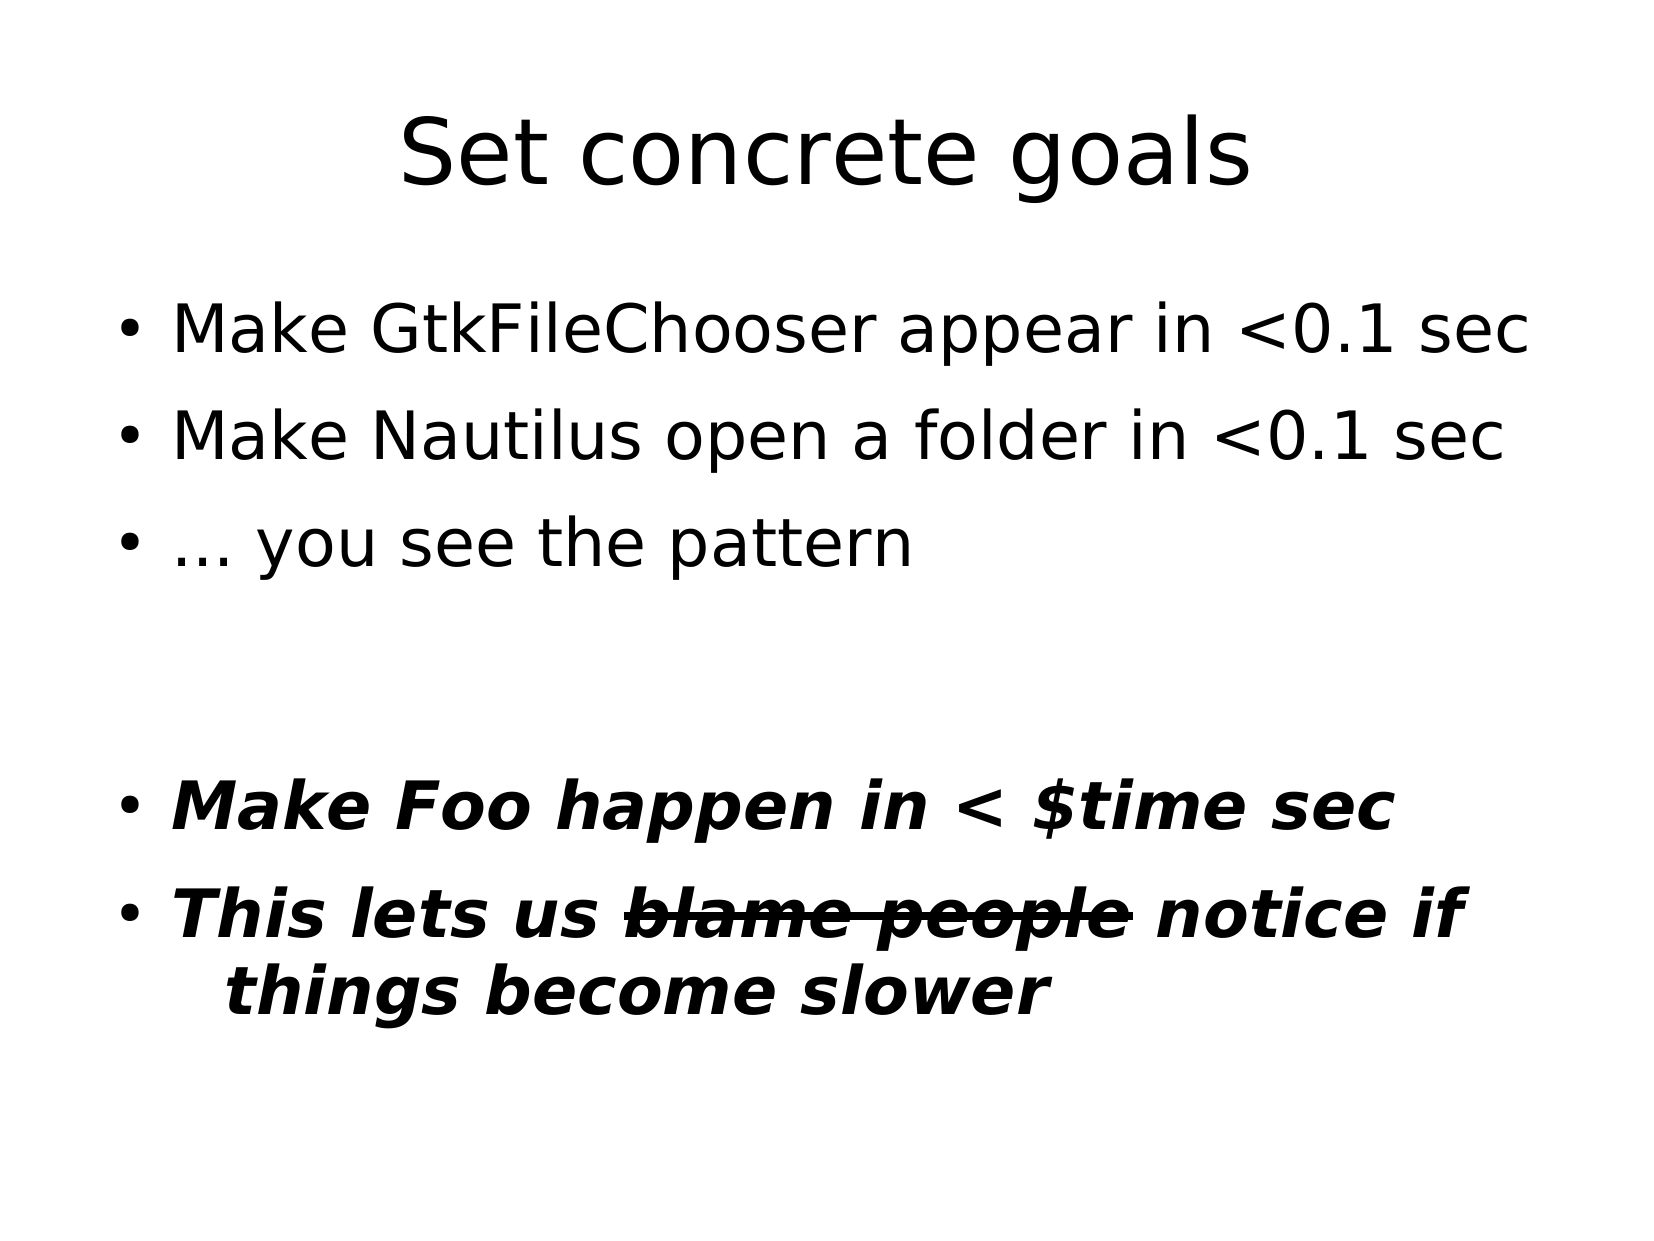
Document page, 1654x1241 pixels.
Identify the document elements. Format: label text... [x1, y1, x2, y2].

title Set concrete goals [82, 49, 1571, 257]
list Make GtkFileChooser appear in <0.1 sec Make Nautilus open a folder in <0.1 sec ... you see the pattern Make Foo happen in < $time sec This lets us blame people notice if things become slower [82, 290, 1571, 1109]
